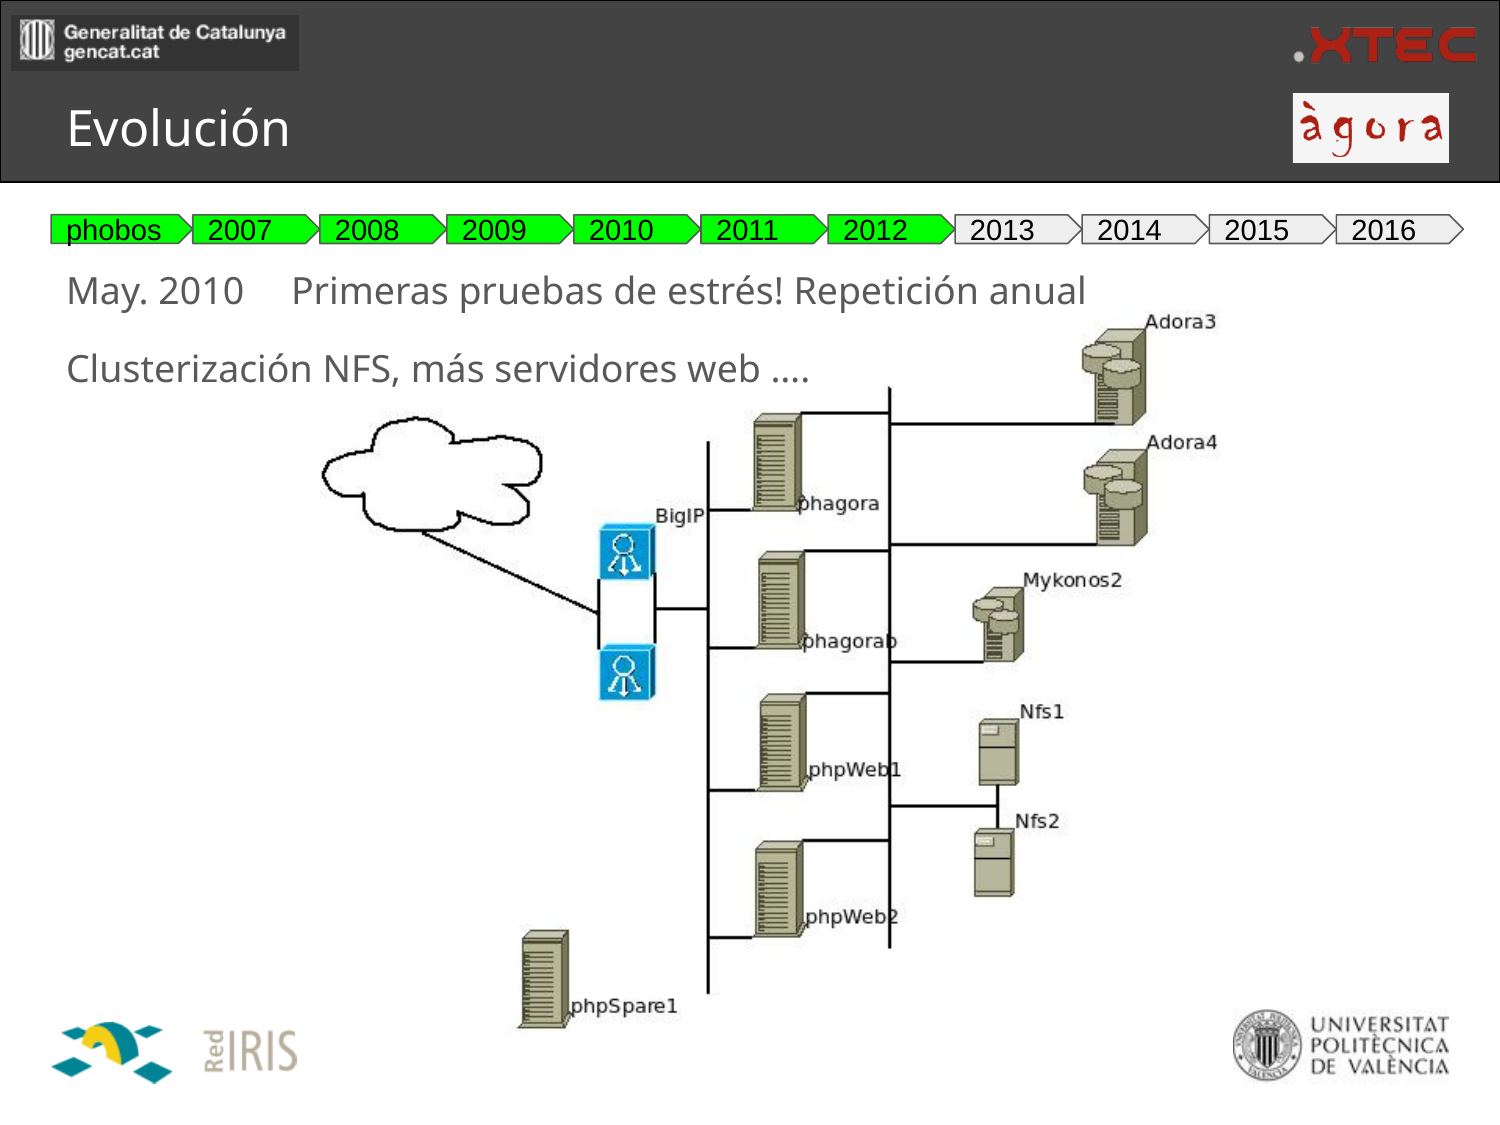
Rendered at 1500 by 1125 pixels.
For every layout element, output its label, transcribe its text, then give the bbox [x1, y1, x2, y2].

text_box 2013 [955, 214, 1082, 244]
picture [319, 1000, 1220, 1033]
text_box 2010 [573, 214, 700, 244]
text_box 2008 [319, 214, 446, 244]
title Evolución [51, 81, 1449, 207]
text_box 2014 [1082, 214, 1210, 244]
picture [1233, 1009, 1449, 1084]
text_box 2011 [700, 214, 828, 244]
text_box phobos [51, 214, 192, 244]
picture [11, 15, 299, 71]
text_box 2015 [1209, 214, 1336, 244]
text_box 2016 [1336, 214, 1464, 244]
text_box 2007 [192, 214, 319, 244]
picture [51, 1022, 297, 1084]
text_box 2012 [828, 214, 955, 244]
list May. 2010 Primeras pruebas de estrés! Repetición anual Clusterización NFS, más servidores web …. [51, 252, 1449, 1000]
text_box 2009 [446, 214, 573, 244]
picture [1293, 23, 1480, 67]
